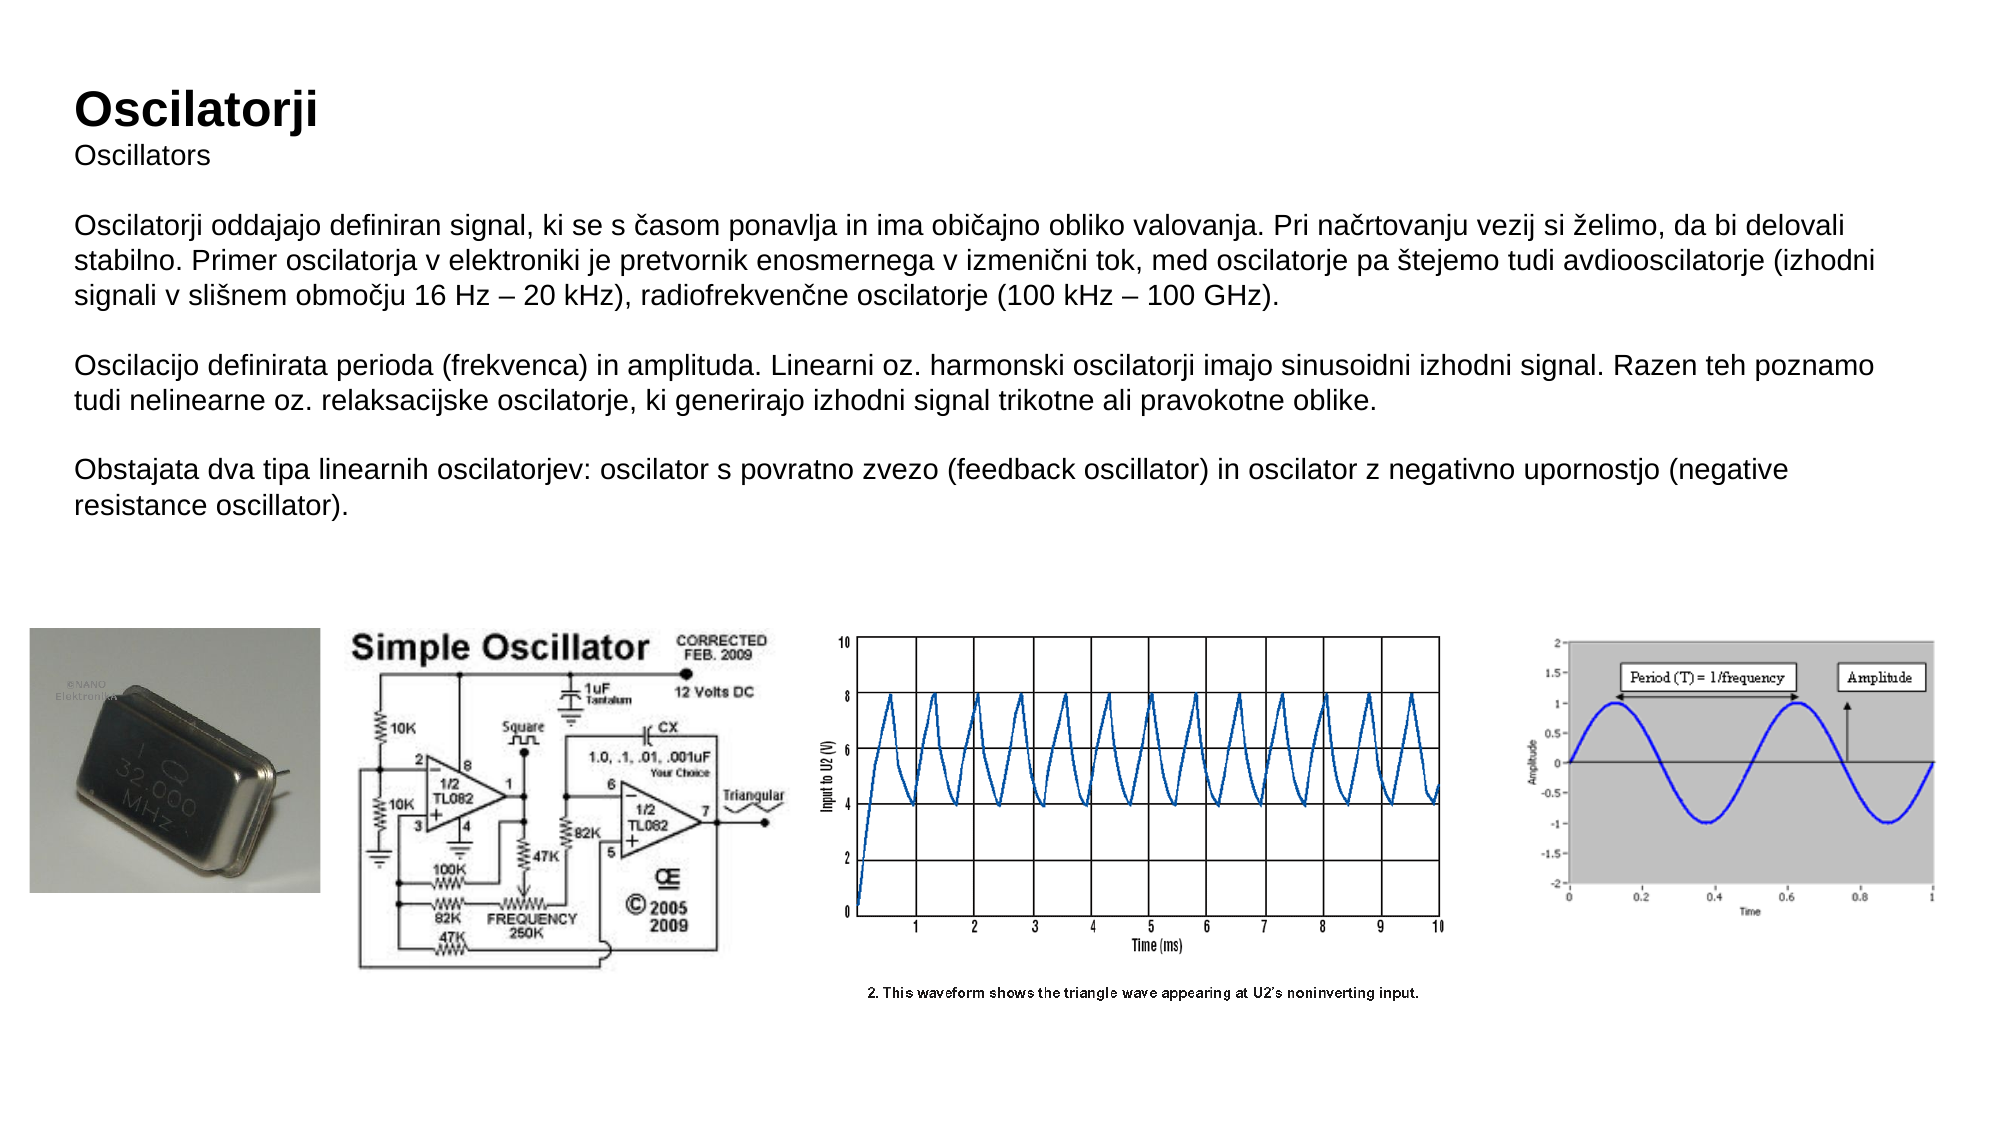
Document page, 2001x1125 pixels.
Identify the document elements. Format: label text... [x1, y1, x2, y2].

picture [29, 628, 321, 893]
picture [1518, 628, 1958, 927]
text_box Oscilatorji Oscillators Oscilatorji oddajajo definiran signal, ki se s časom ponavlja in ima običajno obliko valovanja. Pri načrtovanju vezij si želimo, da bi delovali stabilno. Primer oscilatorja v elektroniki je pretvornik enosmernega v izmenični tok, med oscilatorje pa štejemo tudi avdiooscilatorje (izhodni signali v slišnem območju 16 Hz – 20 kHz), radiofrekvenčne oscilatorje (100 kHz – 100 GHz). Oscilacijo definirata perioda (frekvenca) in amplituda. Linearni oz. harmonski oscilatorji imajo sinusoidni izhodni signal. Razen teh poznamo tudi nelinearne oz. relaksacijske oscilatorje, ki generirajo izhodni signal trikotne ali pravokotne oblike. Obstajata dva tipa linearnih oscilatorjev: oscilator s povratno zvezo (feedback oscillator) in oscilator z negativno upornostjo (negative resistance oscillator). [59, 68, 1903, 564]
picture [344, 624, 1458, 1006]
